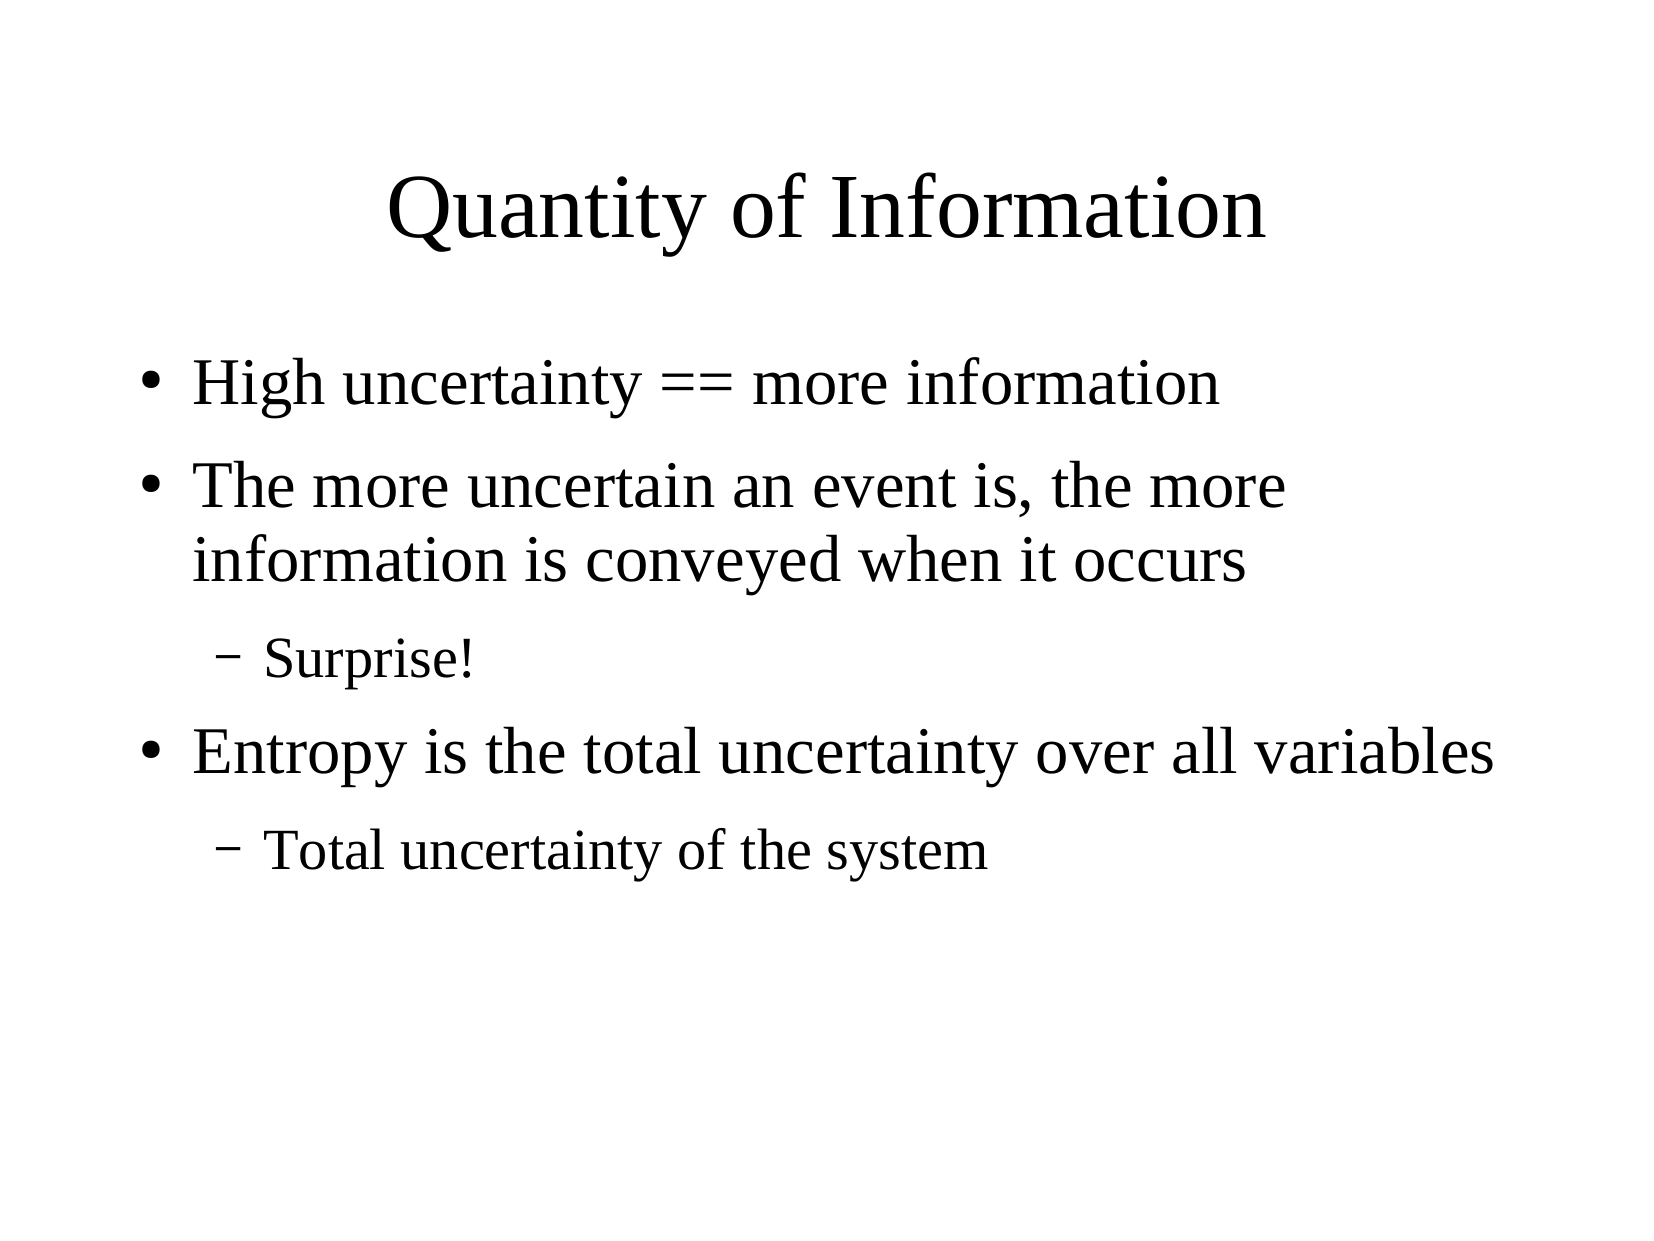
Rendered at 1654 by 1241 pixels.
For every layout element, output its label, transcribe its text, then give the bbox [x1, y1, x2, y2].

title Quantity of Information [121, 102, 1534, 311]
list High uncertainty == more information The more uncertain an event is, the more information is conveyed when it occurs Surprise! Entropy is the total uncertainty over all variables Total uncertainty of the system [121, 344, 1534, 1127]
